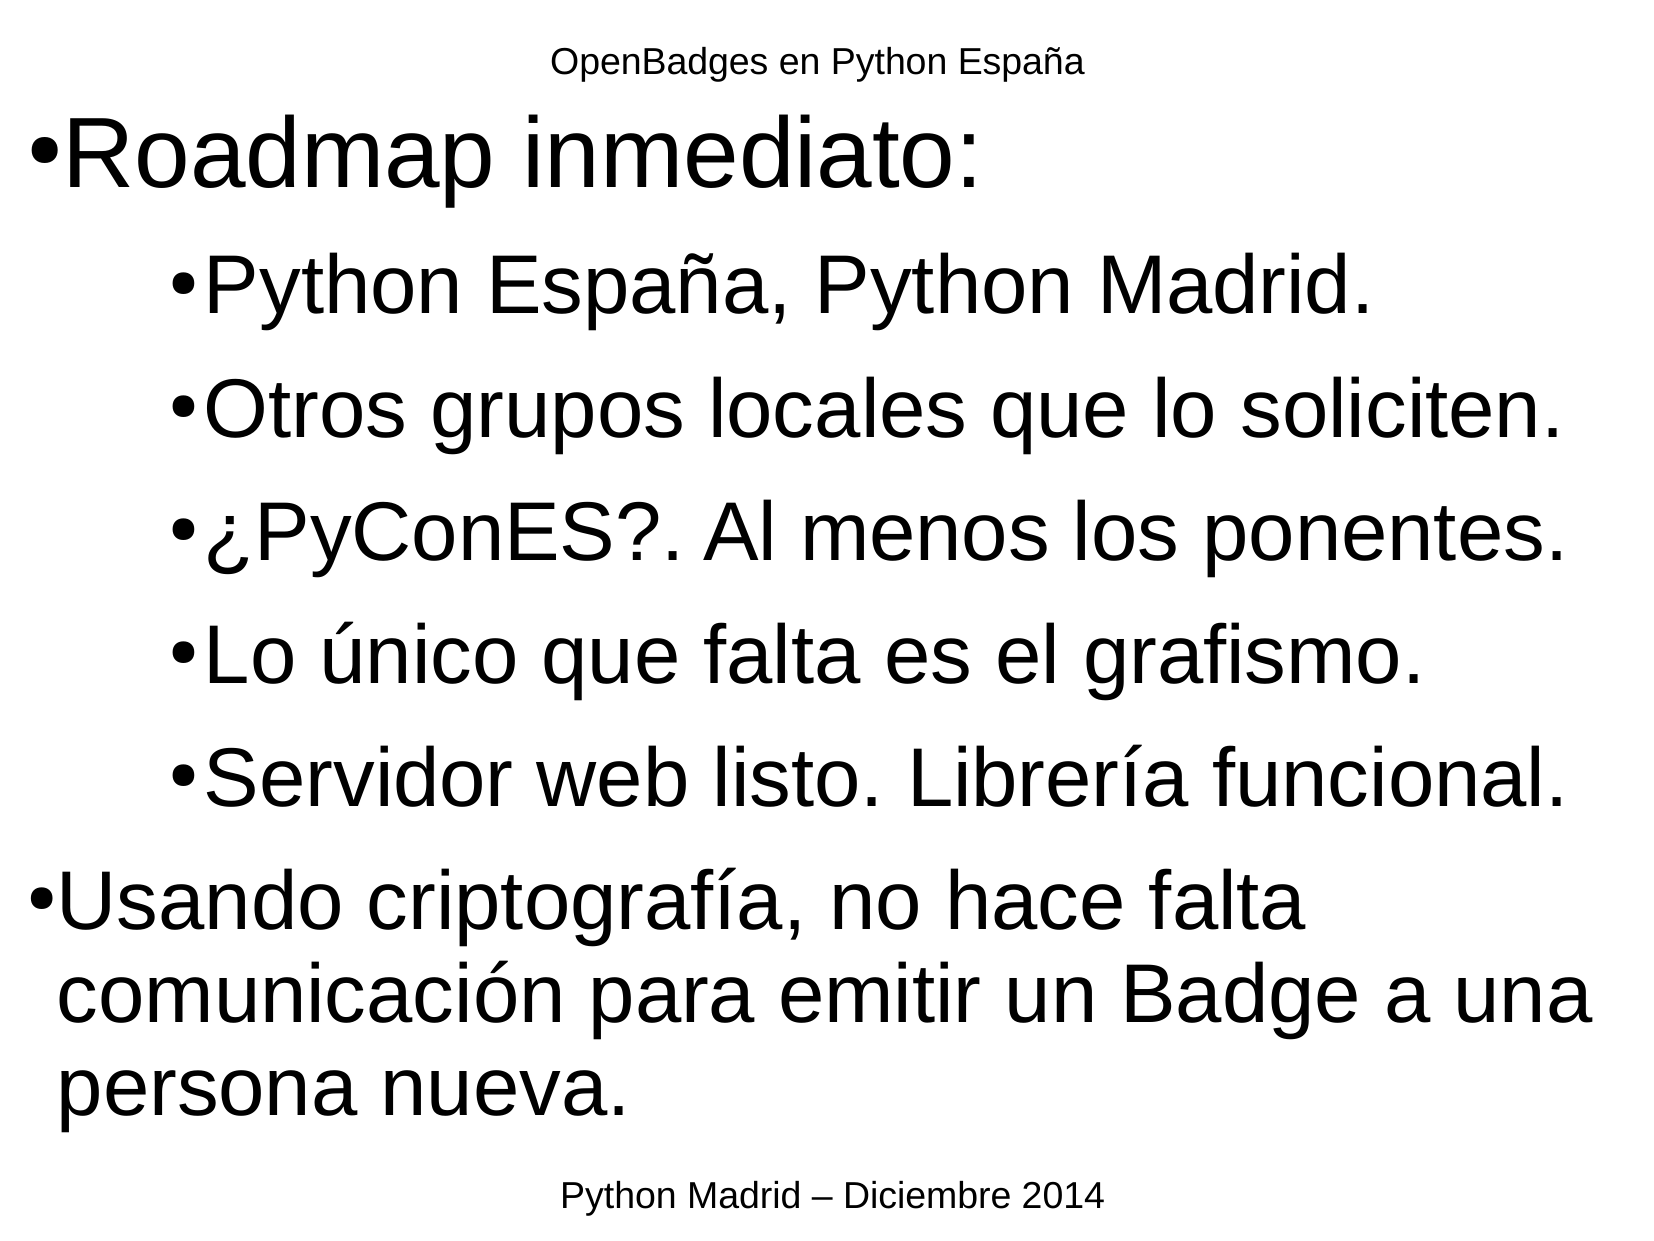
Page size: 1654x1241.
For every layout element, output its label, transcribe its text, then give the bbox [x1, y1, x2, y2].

text_box Python Madrid – Diciembre 2014 [30, 1166, 1636, 1224]
text_box OpenBadges en Python España [15, 33, 1621, 91]
subtitle Roadmap inmediato: Python España, Python Madrid. Otros grupos locales que lo soliciten. ¿PyConES?. Al menos los ponentes. Lo único que falta es el grafismo. Servidor web listo. Librería funcional. Usando criptografía, no hace falta comunicación para emitir un Badge a una persona nueva. [26, 91, 1621, 1201]
